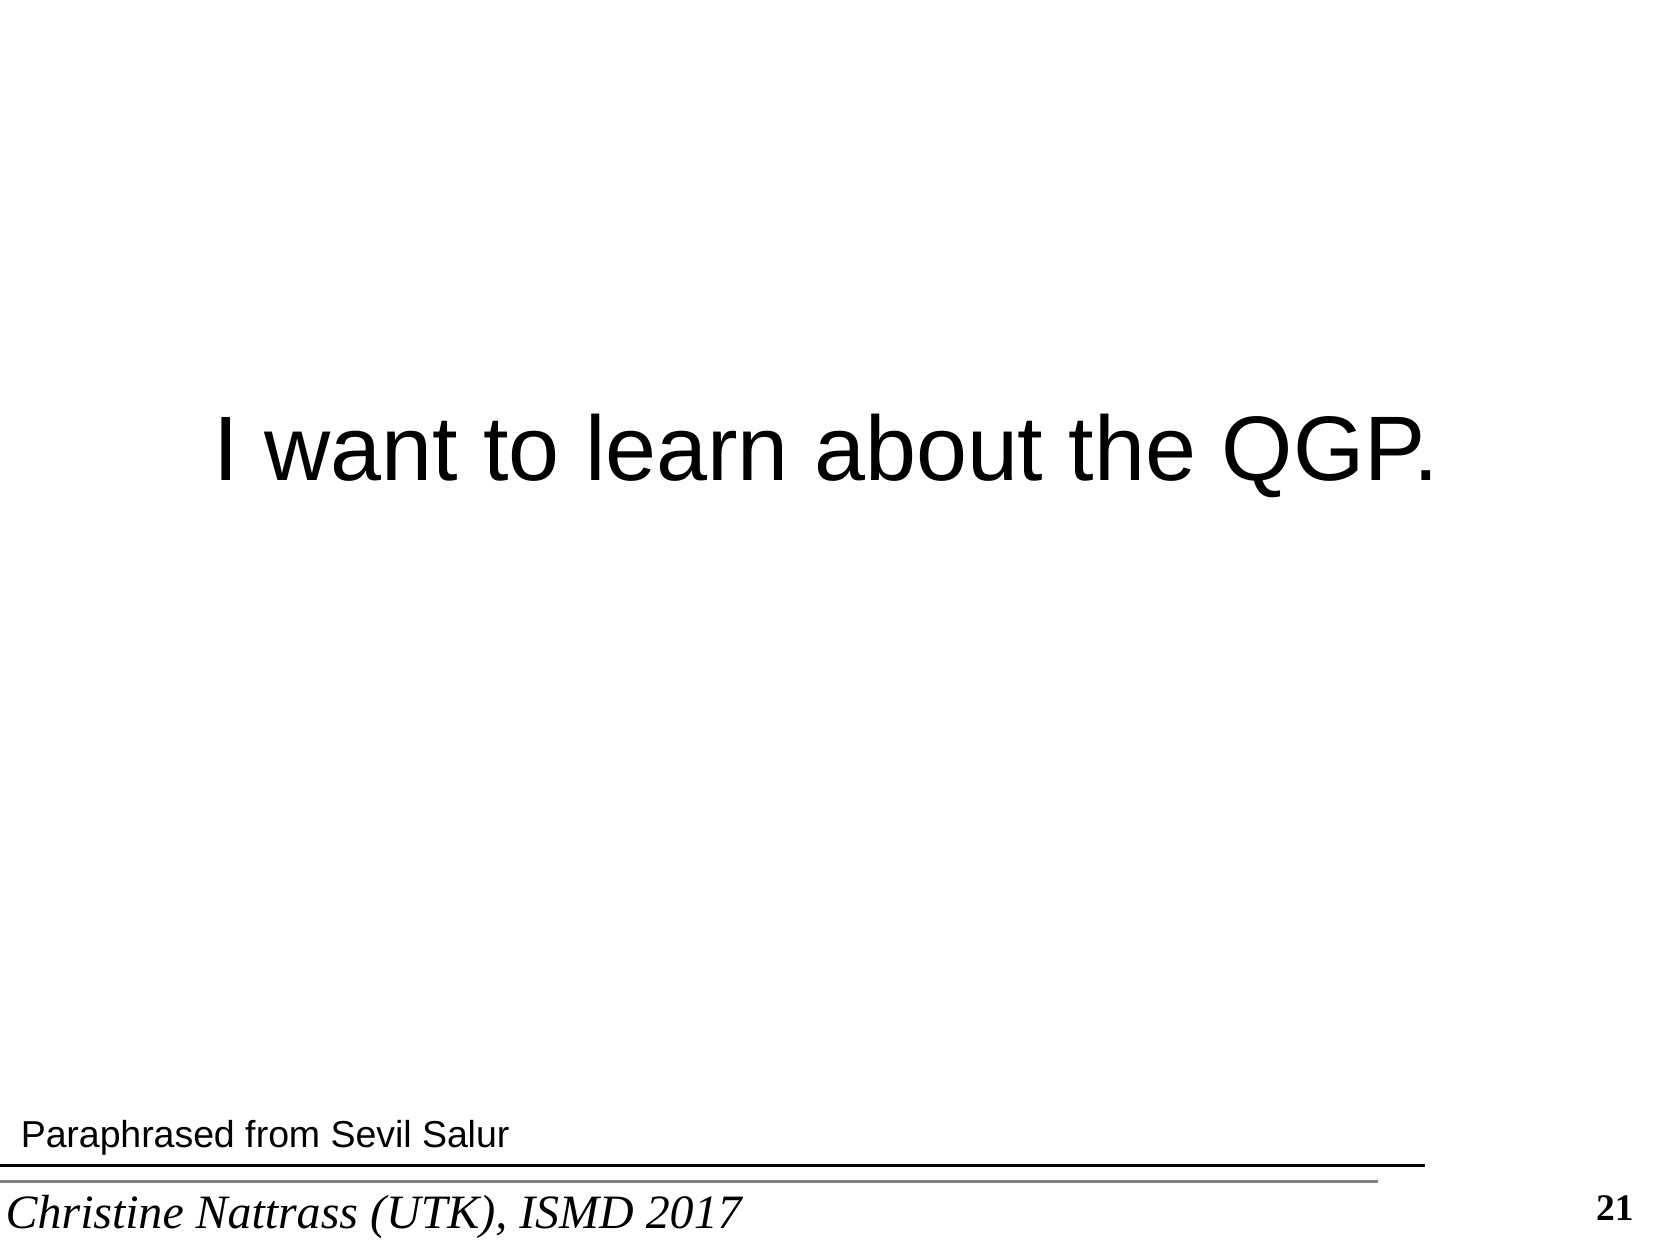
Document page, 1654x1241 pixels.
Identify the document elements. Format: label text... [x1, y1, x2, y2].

text_box Paraphrased from Sevil Salur [6, 1106, 1238, 1164]
title I want to learn about the QGP. [82, 344, 1571, 552]
